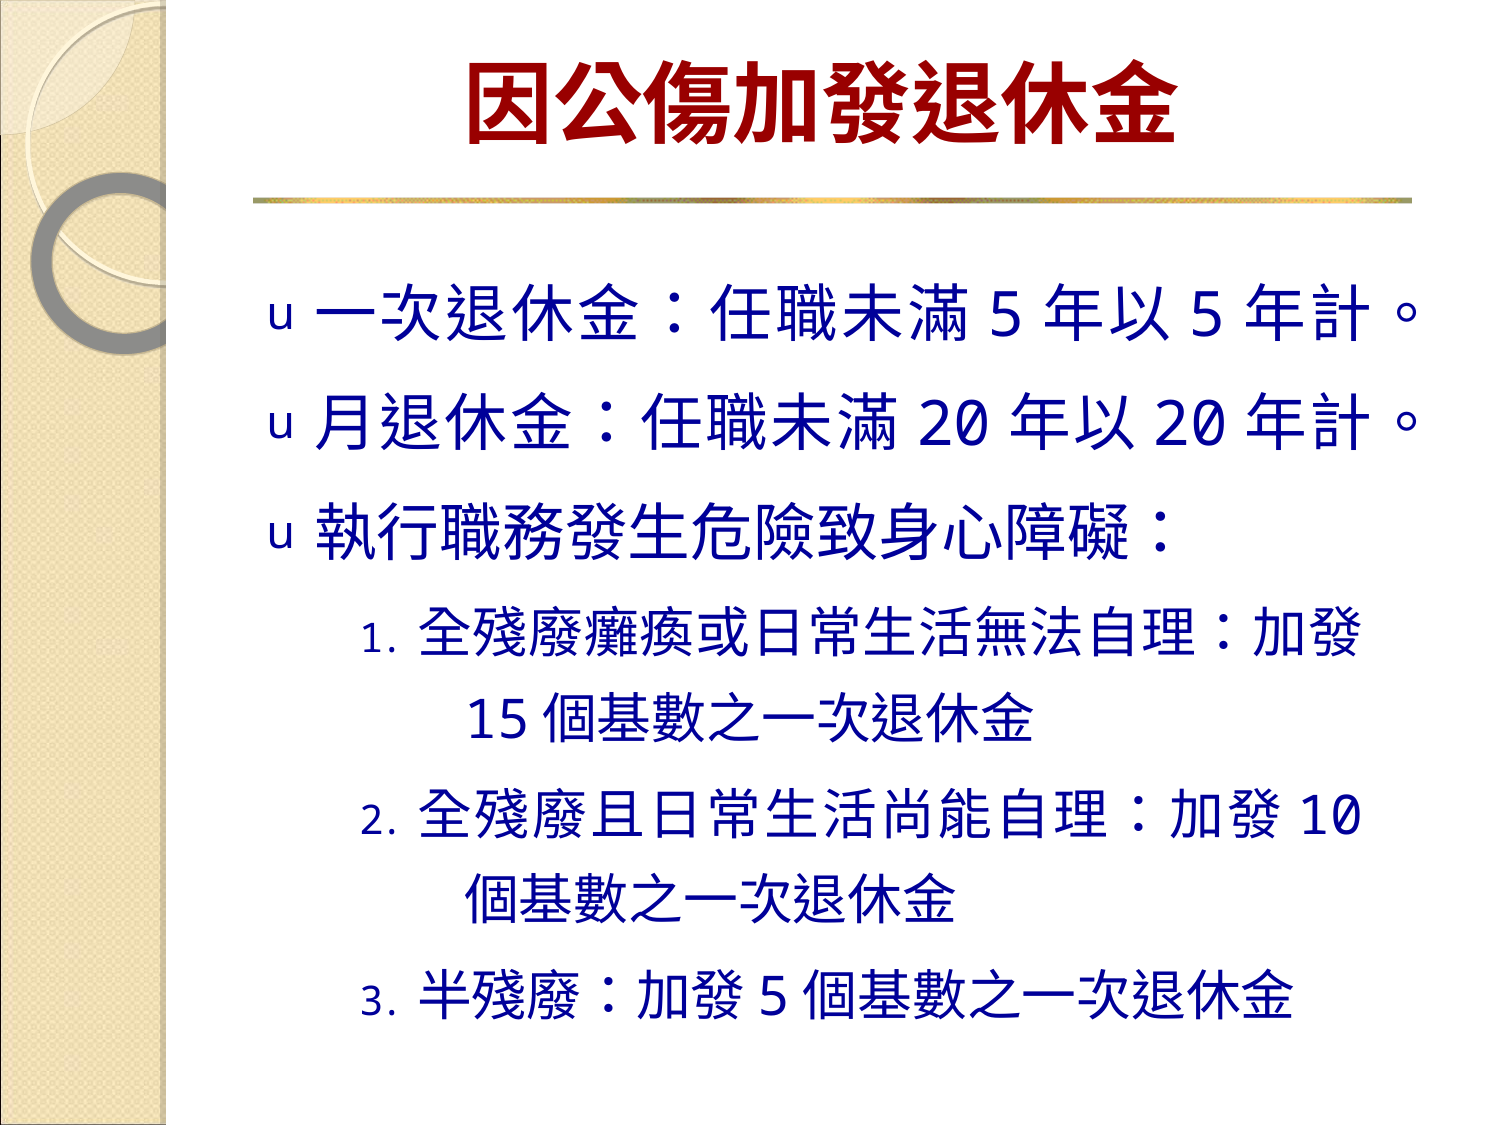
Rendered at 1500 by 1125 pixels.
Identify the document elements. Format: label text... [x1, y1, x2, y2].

list 一次退休金：任職未滿5年以5年計。 月退休金：任職未滿20年以20年計。 執行職務發生危險致身心障礙： 全殘廢癱瘓或日常生活無法自理：加發15個基數之一次退休金 全殘廢且日常生活尚能自理：加發10個基數之一次退休金 半殘廢：加發5個基數之一次退休金 [230, 243, 1391, 1045]
picture [253, 192, 1412, 212]
title 因公傷加發退休金 [218, 16, 1426, 185]
